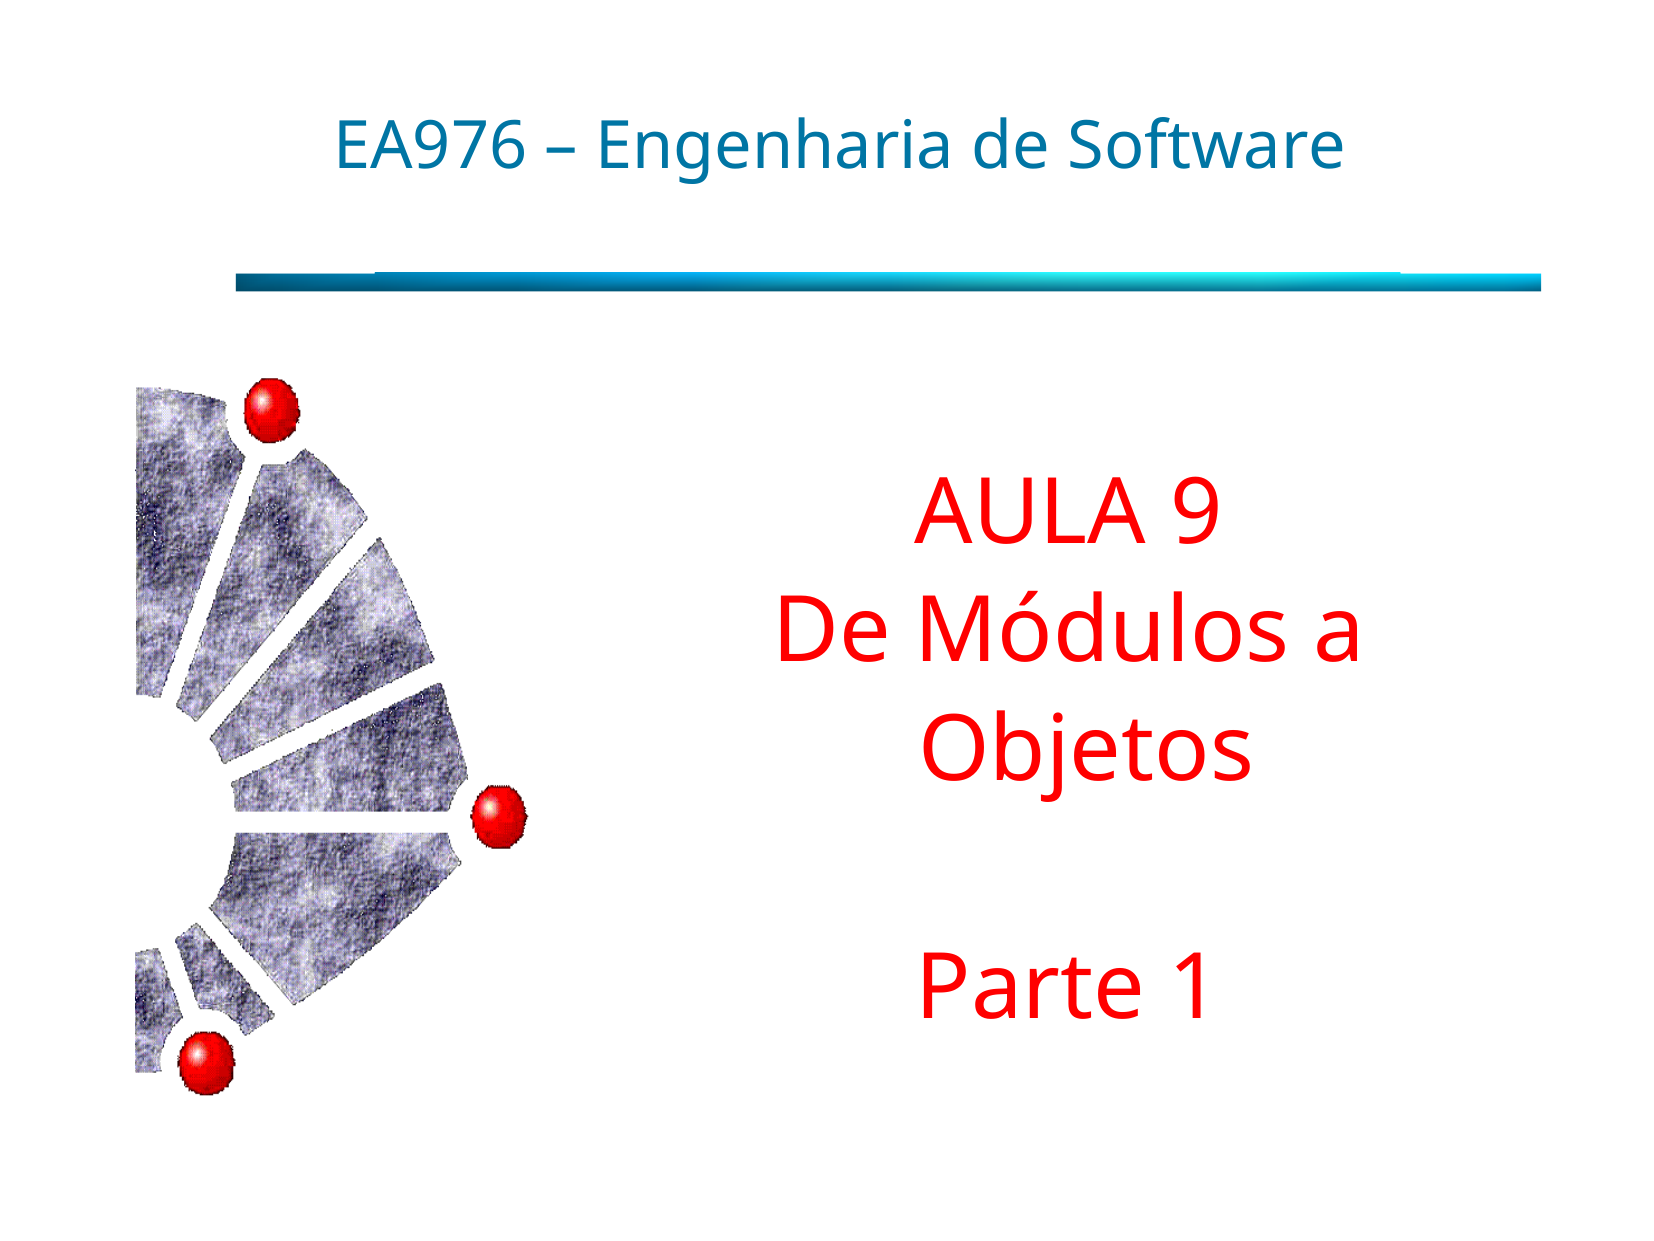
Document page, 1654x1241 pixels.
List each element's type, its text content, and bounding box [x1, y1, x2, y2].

title EA976 – Engenharia de Software [61, 35, 1620, 250]
picture [125, 272, 1654, 295]
subtitle AULA 9 De Módulos a Objetos Parte 1 [561, 308, 1541, 1182]
chart [135, 324, 562, 1112]
